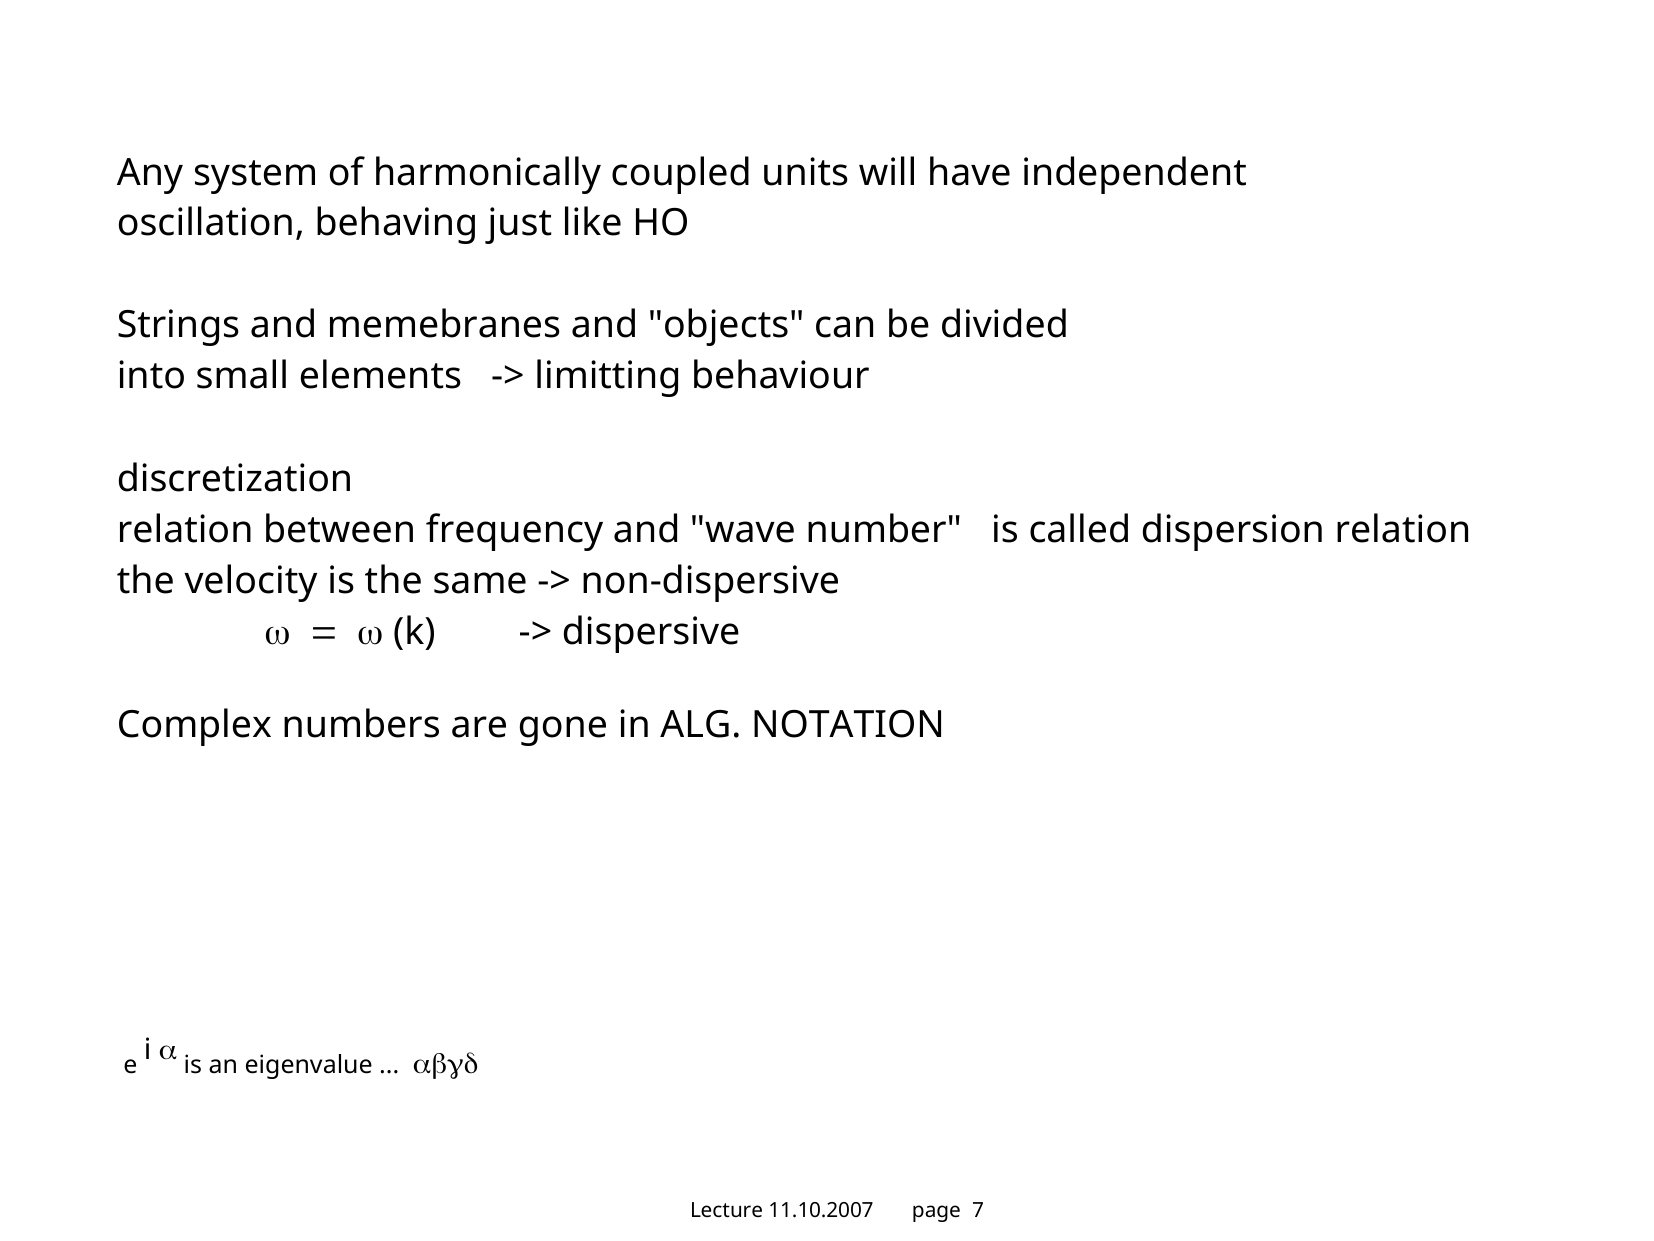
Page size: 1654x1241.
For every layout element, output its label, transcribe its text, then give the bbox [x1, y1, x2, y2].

text_box Any system of harmonically coupled units will have independent oscillation, behaving just like HO Strings and memebranes and "objects" can be divided into small elements -> limitting behaviour discretization relation between frequency and "wave number" is called dispersion relation the velocity is the same -> non-dispersive w = w (k) -> dispersive Complex numbers are gone in ALG. NOTATION e i a is an eigenvalue ... abgd [102, 95, 1585, 1171]
